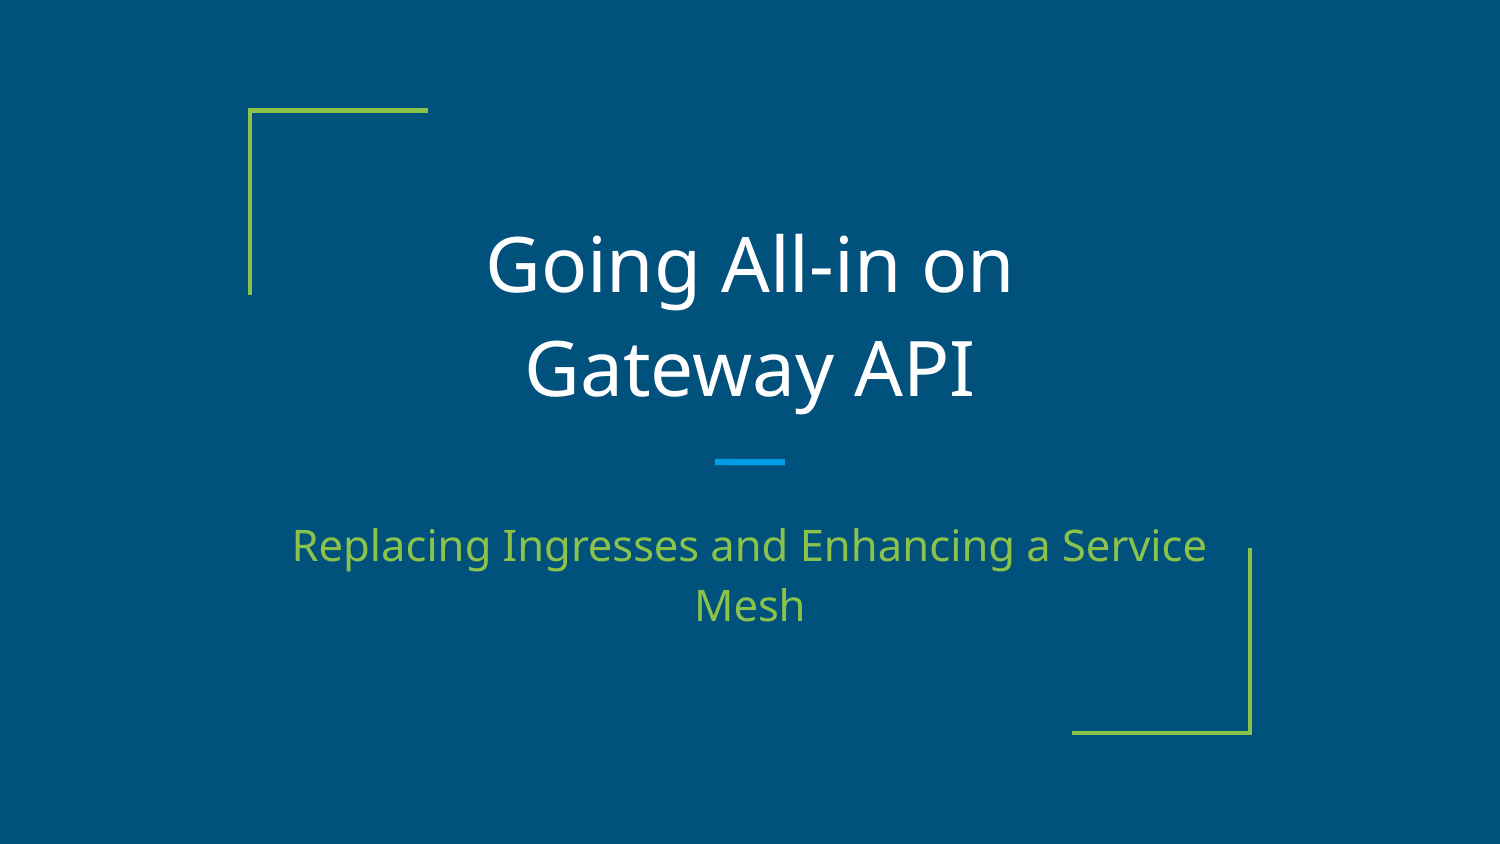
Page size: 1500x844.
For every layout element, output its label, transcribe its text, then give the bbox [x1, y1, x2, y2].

subtitle Replacing Ingresses and Enhancing a Service Mesh [275, 500, 1225, 650]
title Going All-in on Gateway API [275, 195, 1225, 435]
